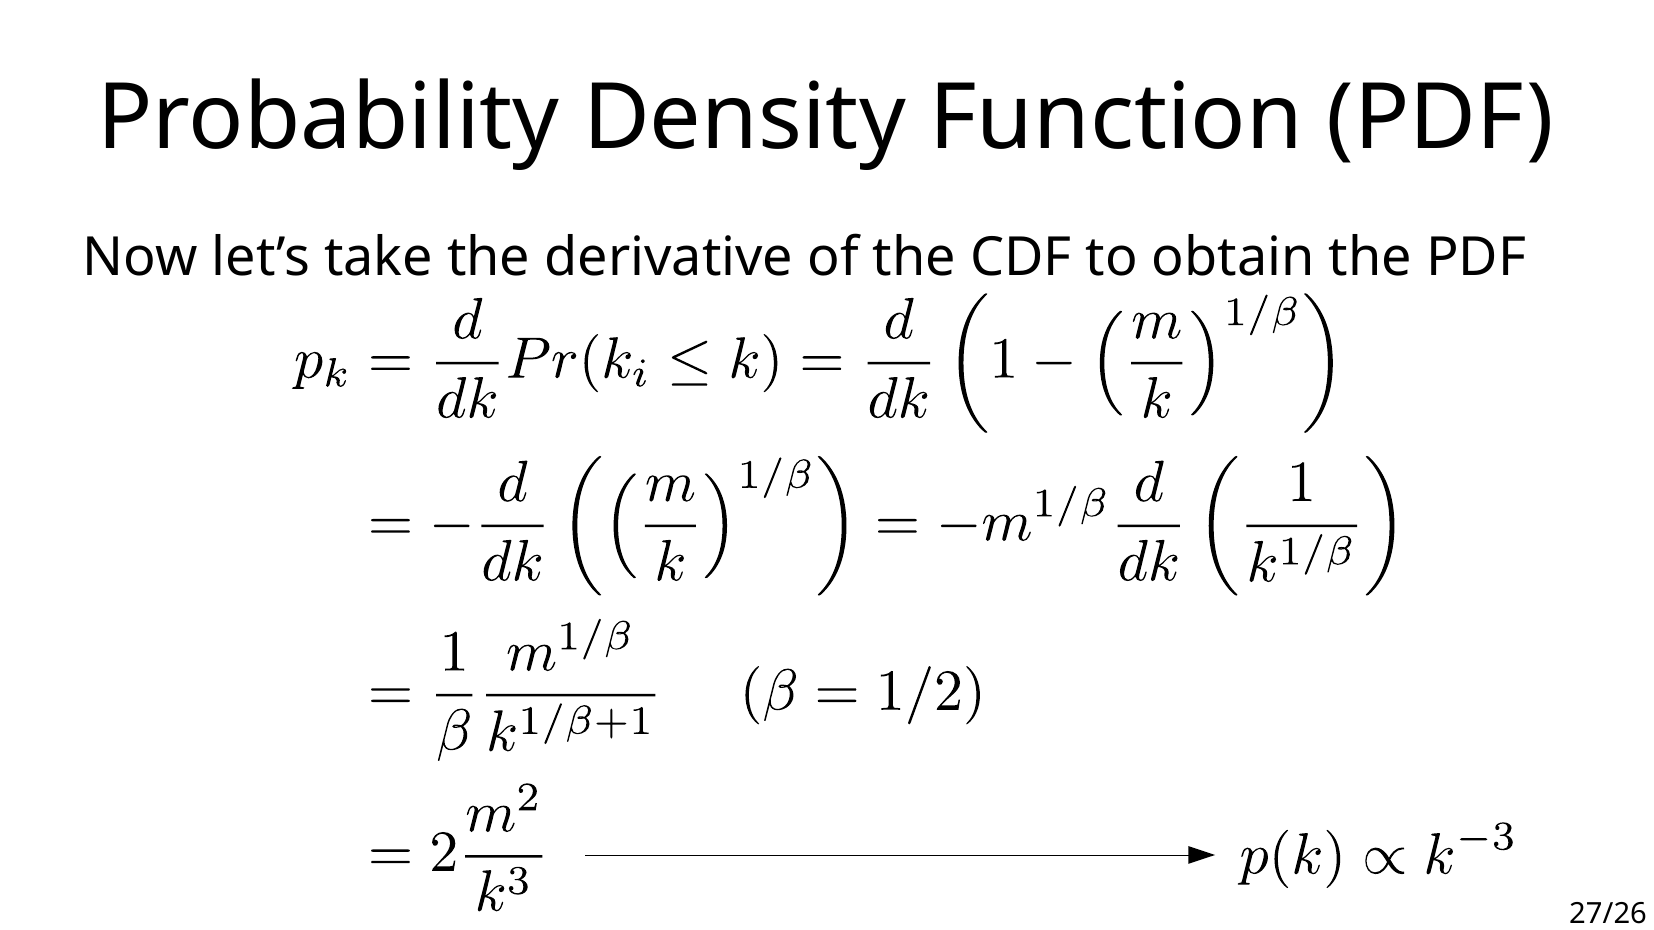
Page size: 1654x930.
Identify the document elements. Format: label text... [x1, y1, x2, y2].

title Probability Density Function (PDF) [82, 1, 1571, 217]
list Now let’s take the derivative of the CDF to obtain the PDF [82, 217, 1571, 301]
text_box [291, 293, 1516, 912]
